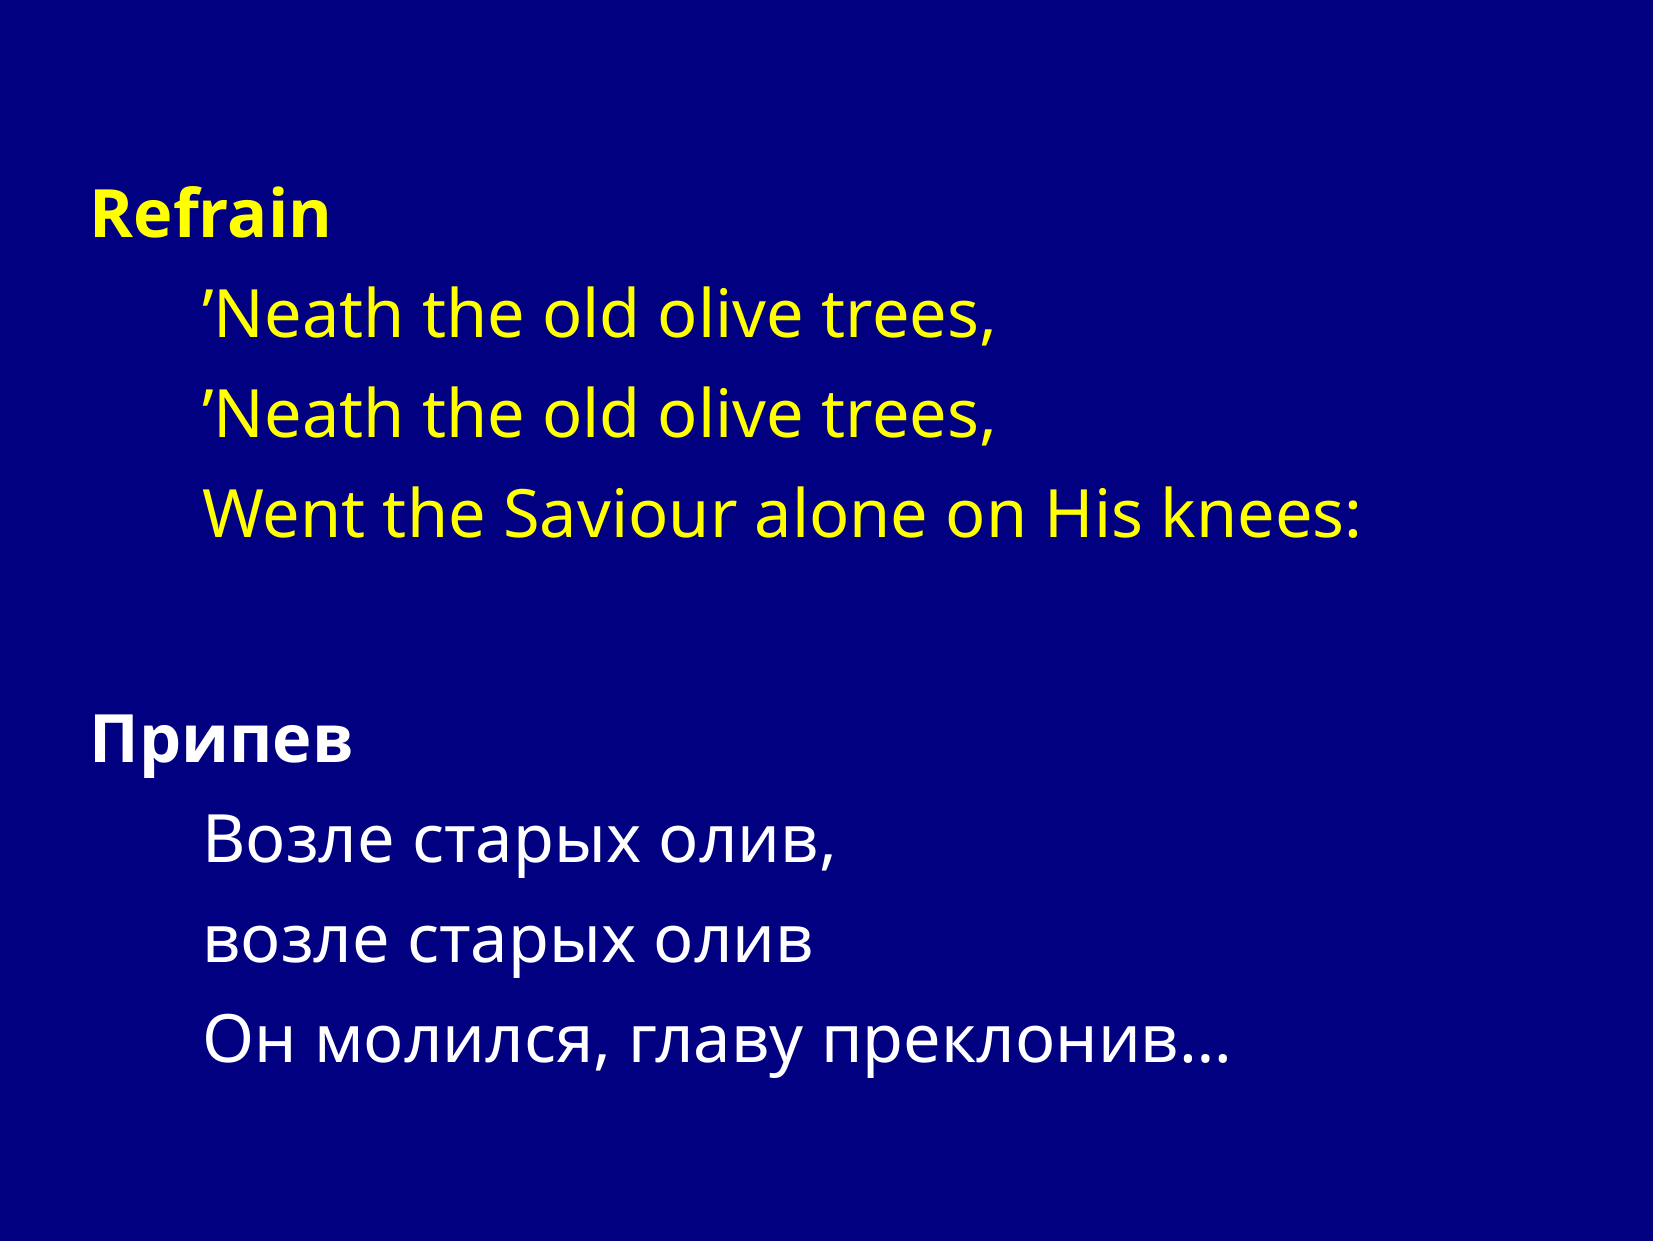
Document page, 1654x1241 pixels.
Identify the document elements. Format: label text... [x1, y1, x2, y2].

text_box Refrain ’Neath the old olive trees, ’Neath the old olive trees, Went the Saviour alone on His knees: [75, 150, 1576, 638]
text_box Припев Возле старых олив, возле старых олив Он молился, главу преклонив… [75, 675, 1576, 1163]
